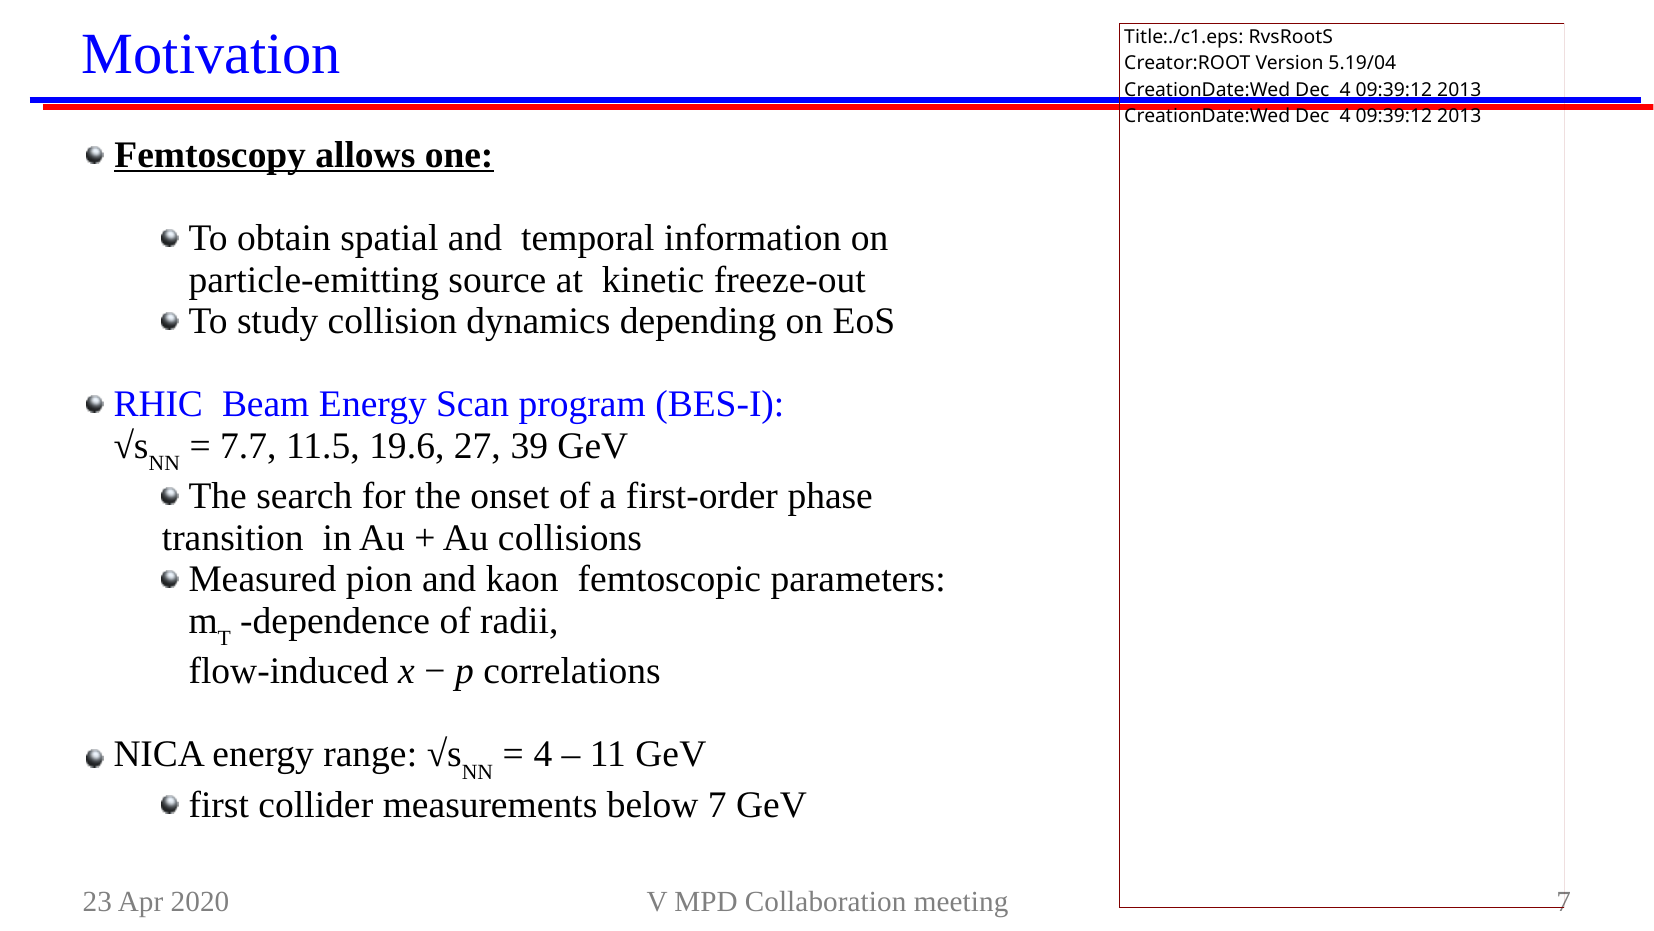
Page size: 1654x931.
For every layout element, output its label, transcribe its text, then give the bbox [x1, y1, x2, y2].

title Motivation [81, 7, 1570, 91]
picture [1118, 21, 1565, 908]
text_box Femtoscopy allows one: To obtain spatial and temporal information on particle-emitting source at kinetic freeze-out To study collision dynamics depending on EoS RHIC Beam Energy Scan program (BES-I): √sNN = 7.7, 11.5, 19.6, 27, 39 GeV The search for the onset of a first-order phase transition in Au + Au collisions Measured pion and kaon femtoscopic parameters: mT -dependence of radii, flow-induced x − p correlations NICA energy range: √sNN = 4 – 11 GeV first collider measurements below 7 GeV [72, 126, 966, 912]
